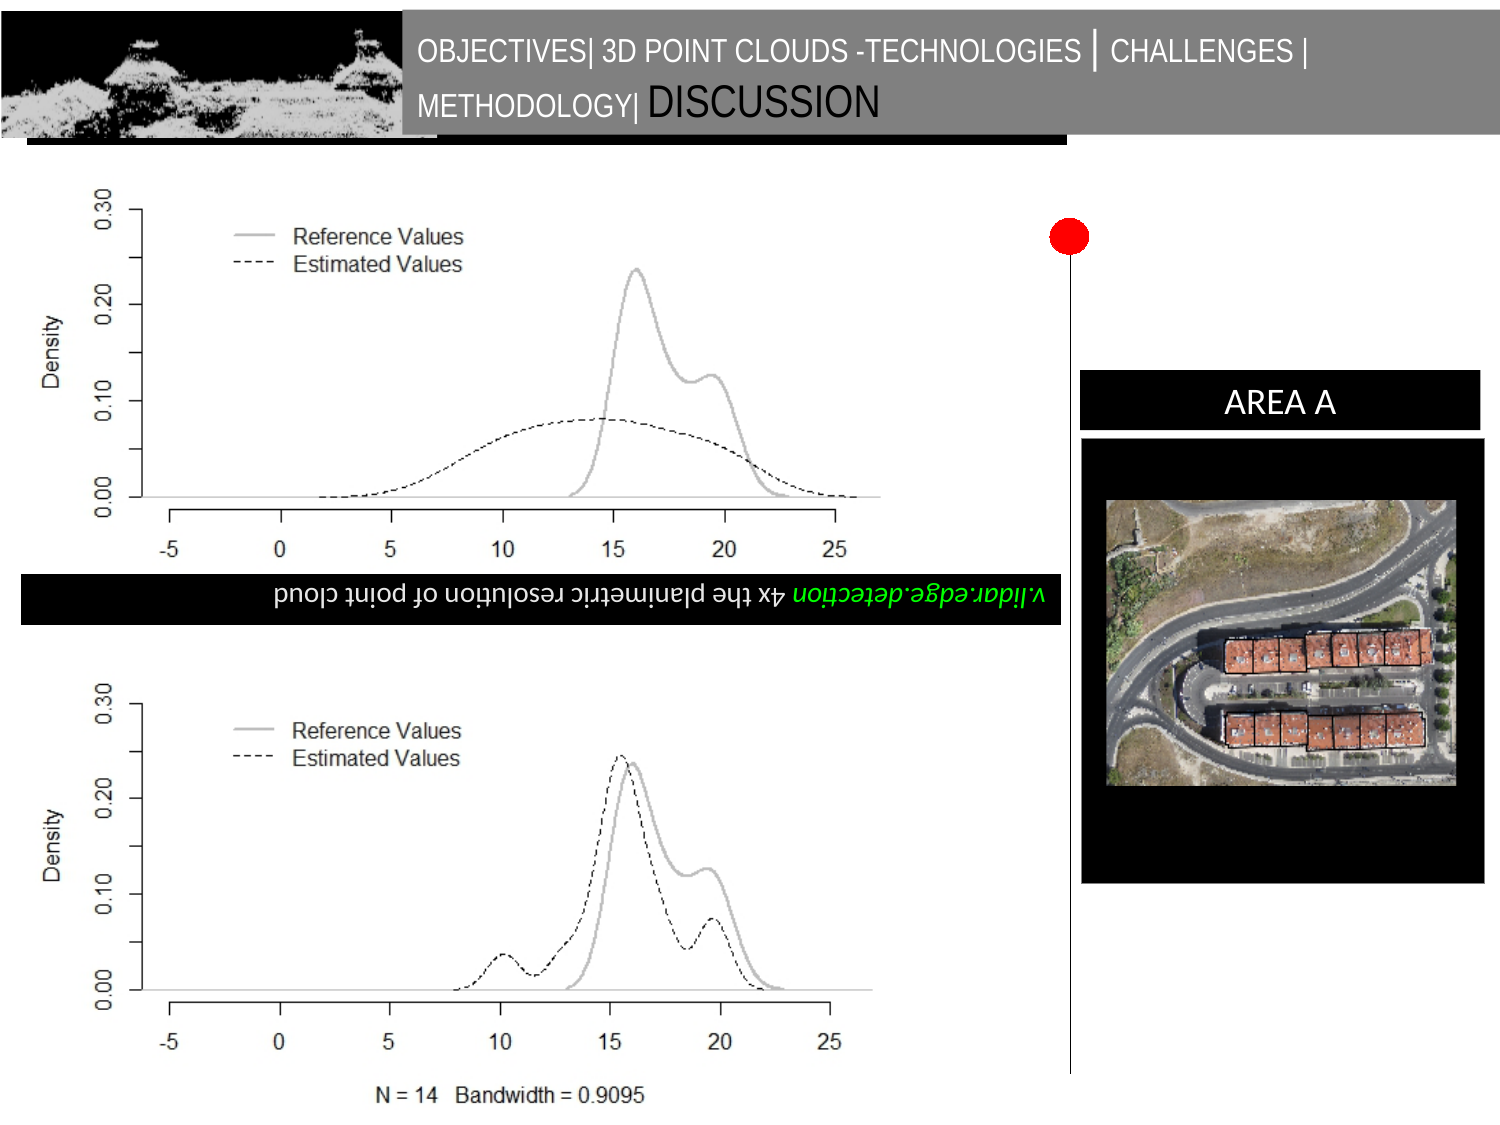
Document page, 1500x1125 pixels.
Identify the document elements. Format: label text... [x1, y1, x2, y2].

picture [35, 656, 873, 1124]
picture [34, 172, 881, 574]
picture [1105, 500, 1460, 786]
picture [1, 11, 438, 138]
text_box v.lidar.edge.detection 4x the planimetric resolution of point cloud [21, 574, 1061, 625]
text_box [1049, 218, 1089, 255]
text_box OBJECTIVES| 3D POINT CLOUDS -TECHNOLOGIES | CHALLENGES | METHODOLOGY| DISCUSSION [402, 9, 1500, 135]
text_box [1081, 438, 1485, 884]
picture [34, 625, 881, 632]
text_box AREA A [1080, 370, 1481, 431]
text_box v.lidar.edge.detection 2x the planimetric resolution of point cloud [27, 135, 1067, 145]
